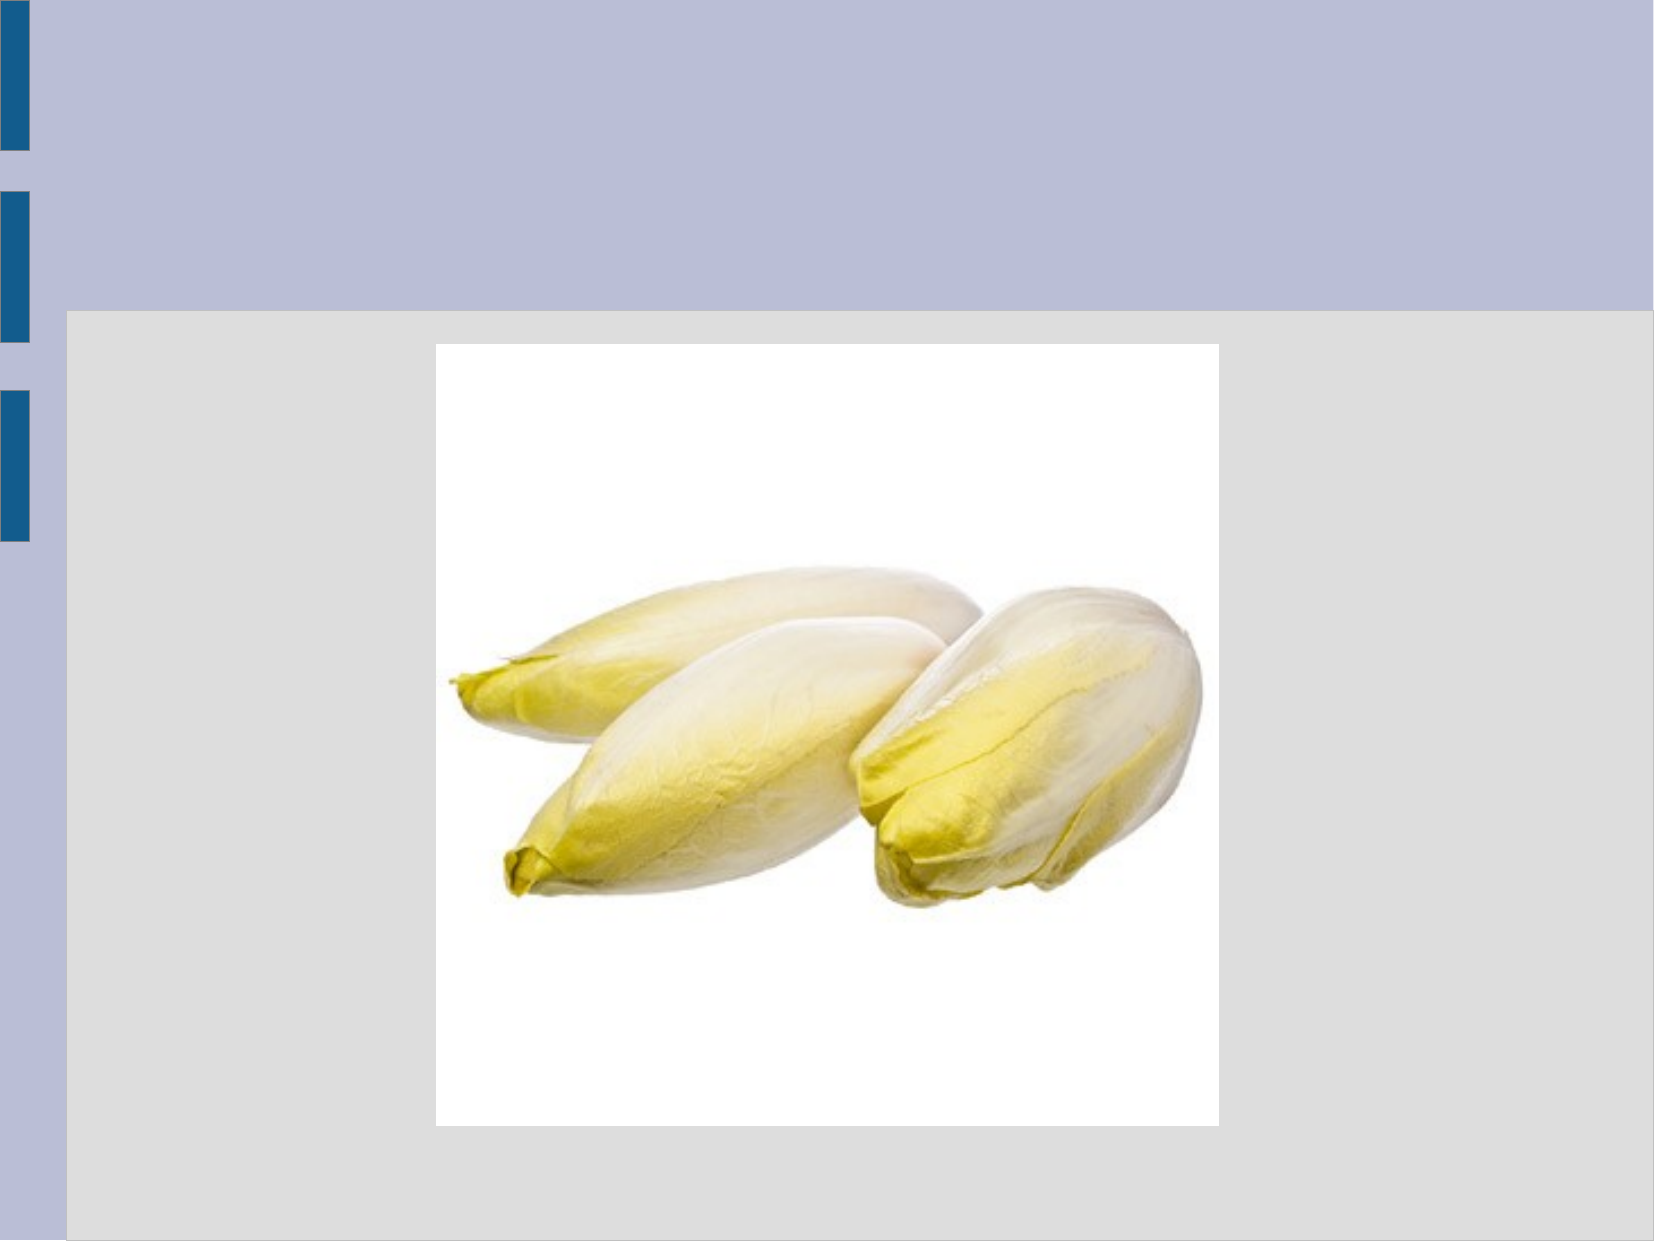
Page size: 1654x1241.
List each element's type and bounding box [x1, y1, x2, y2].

picture [436, 344, 1219, 1126]
